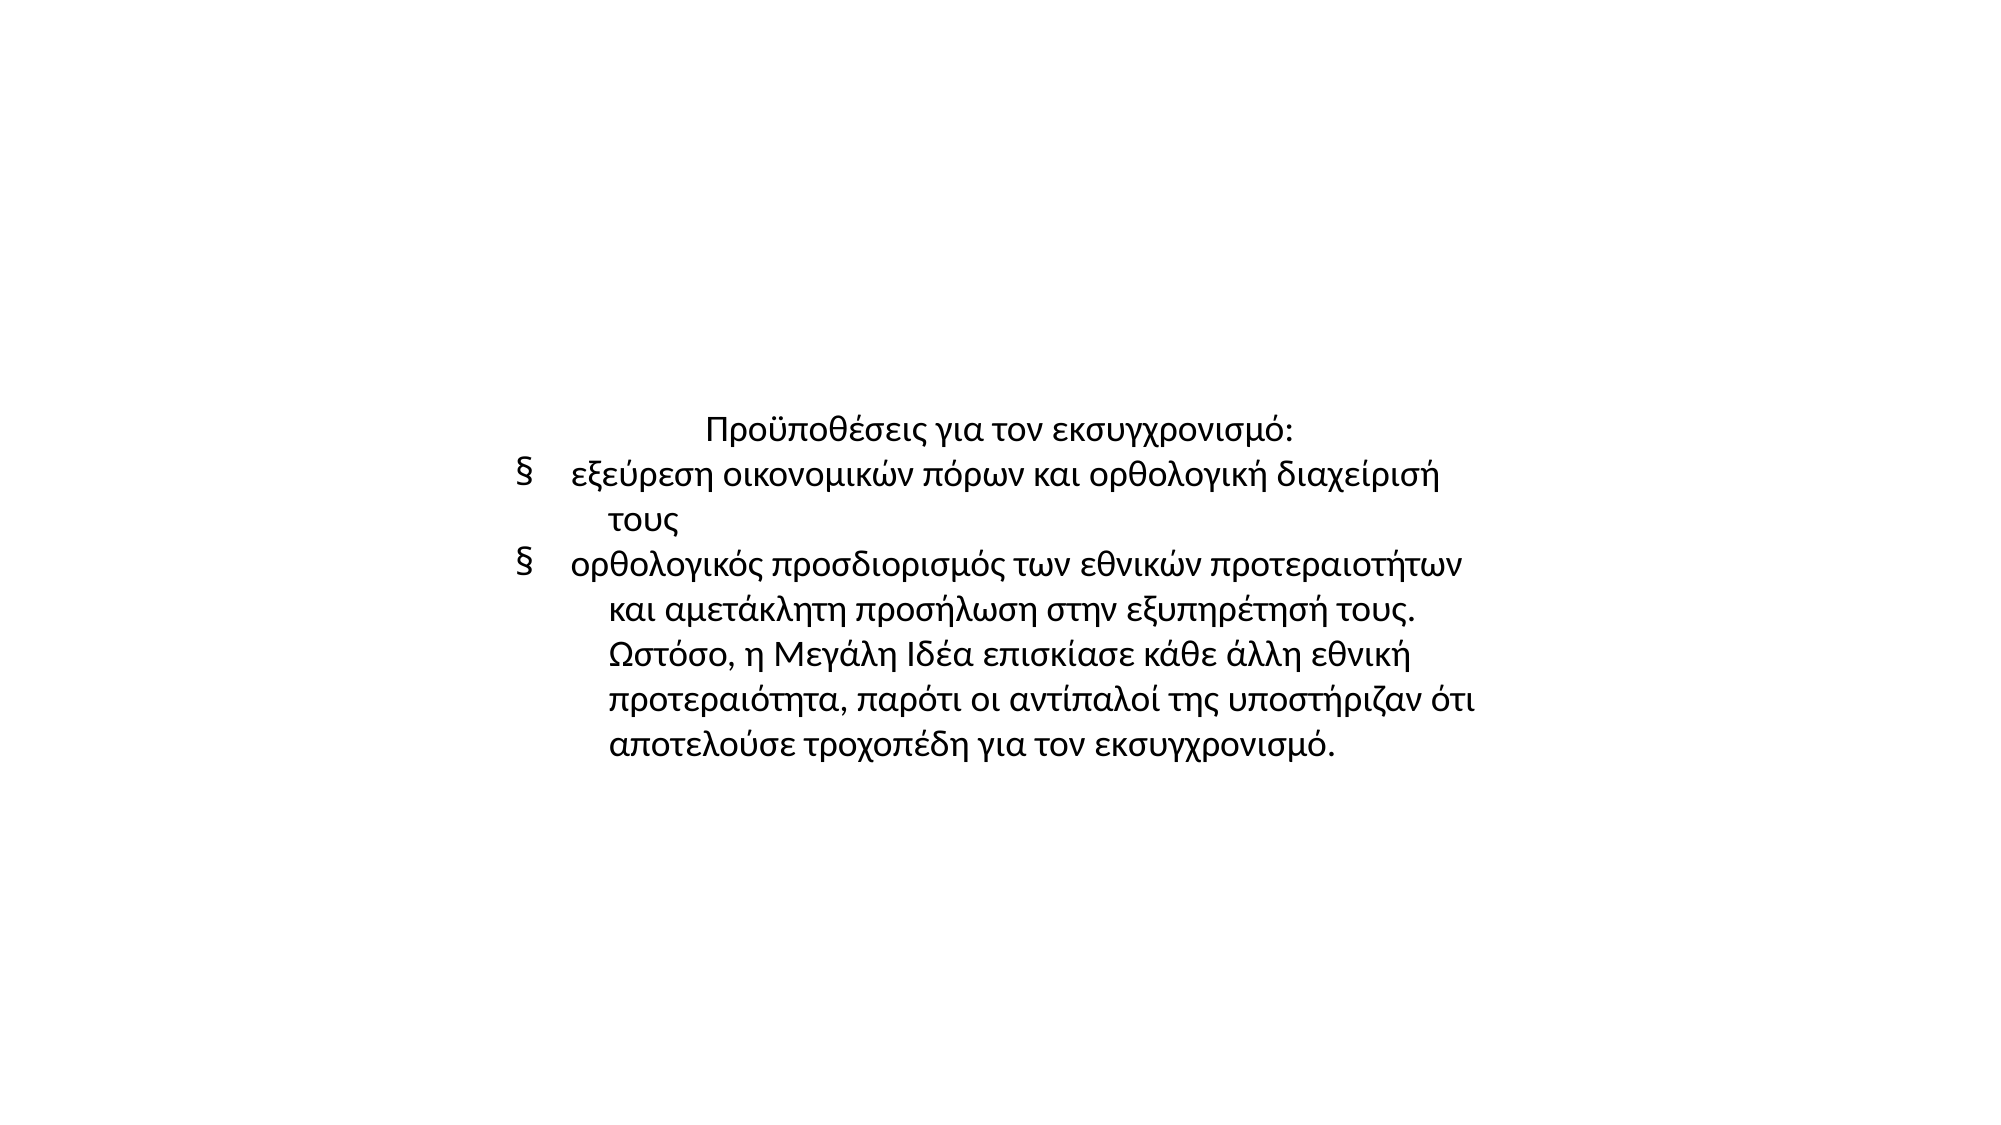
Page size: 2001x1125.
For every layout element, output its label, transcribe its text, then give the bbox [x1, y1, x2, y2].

text_box Προϋποθέσεις για τον εκσυγχρονισμό: εξεύρεση οικονομικών πόρων και ορθολογική διαχείρισή τους ορθολογικός προσδιορισμός των εθνικών προτεραιοτήτων και αμετάκλητη προσήλωση στην εξυπηρέτησή τους. Ωστόσο, η Μεγάλη Ιδέα επισκίασε κάθε άλλη εθνική προτεραιότητα, παρότι οι αντίπαλοί της υποστήριζαν ότι αποτελούσε τροχοπέδη για τον εκσυγχρονισμό. [500, 396, 1501, 775]
